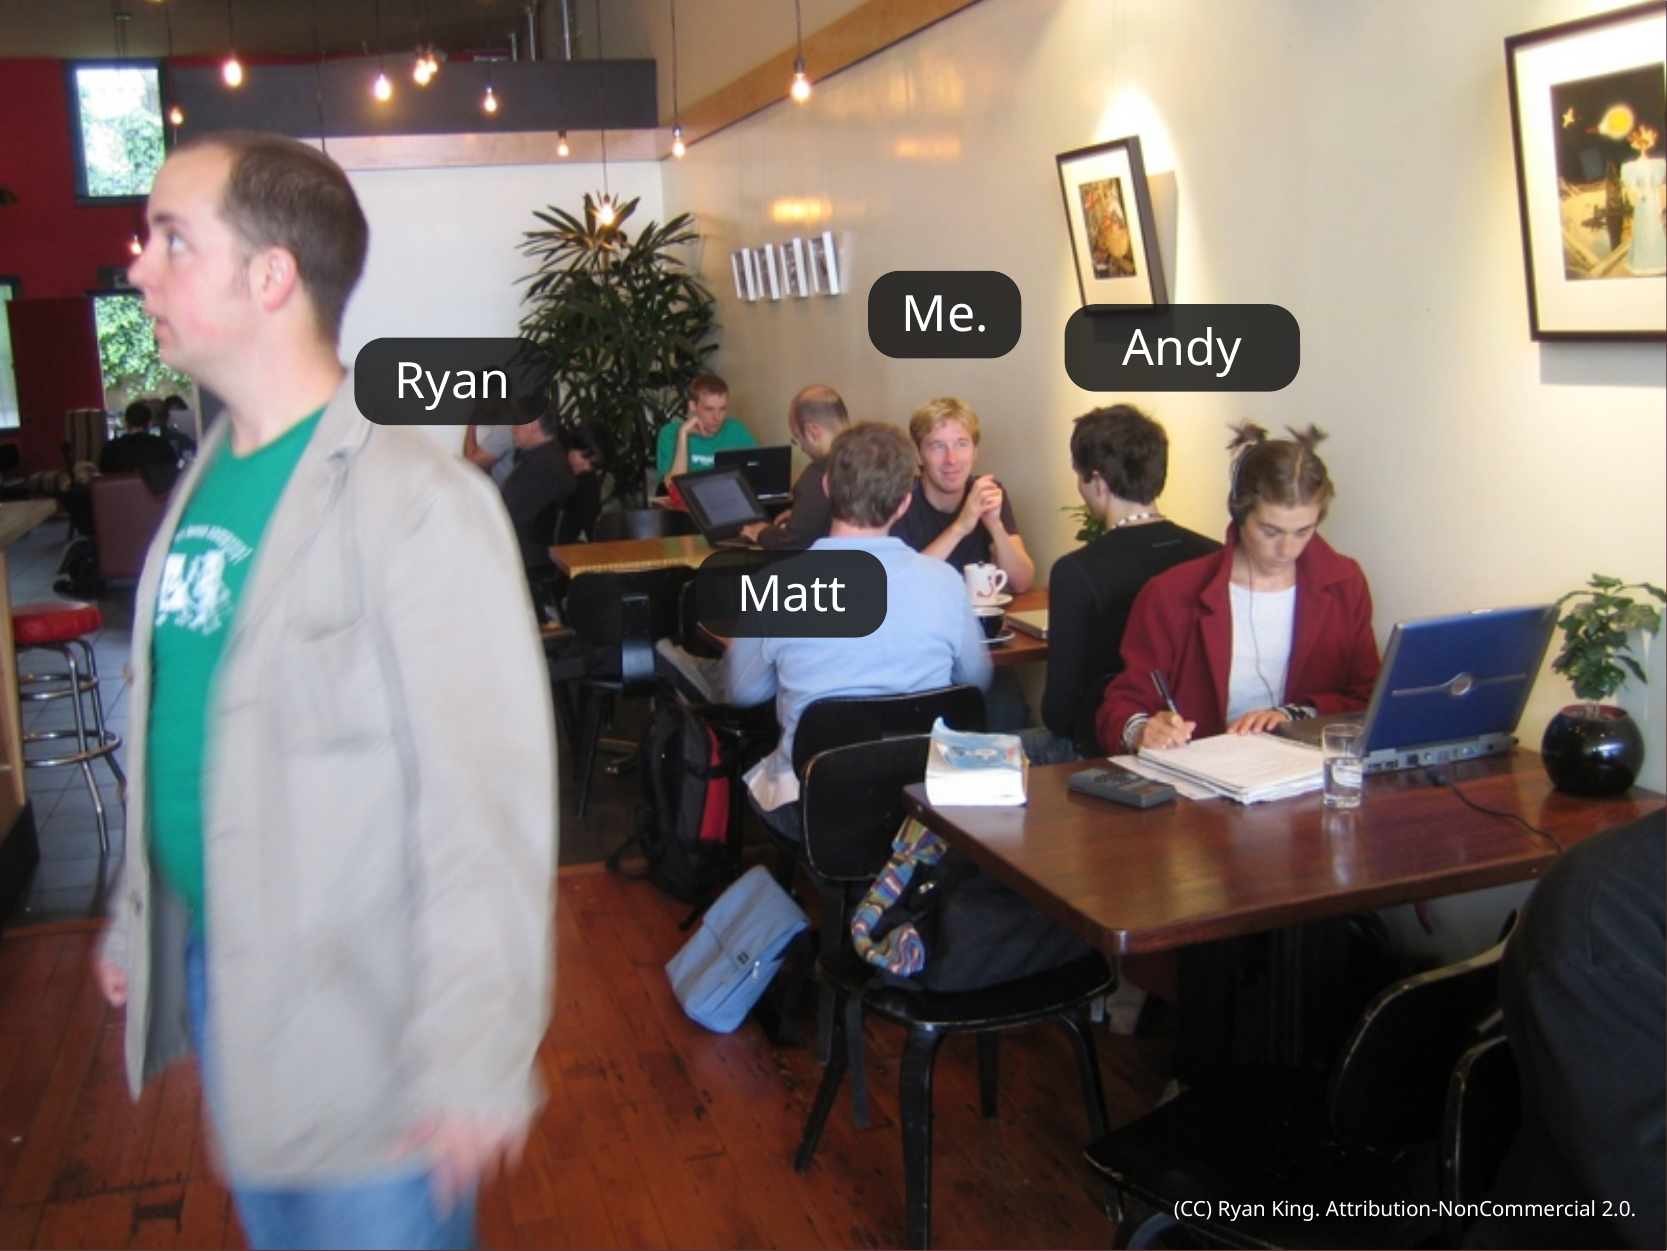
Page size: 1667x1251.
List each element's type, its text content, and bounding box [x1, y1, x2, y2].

text_box [369, 337, 535, 342]
text_box Ryan [347, 342, 558, 416]
text_box Andy [1132, 335, 1143, 350]
text_box [710, 549, 873, 555]
text_box [1064, 304, 1301, 392]
text_box (CC) Ryan King. Attribution-NonCommercial 2.0. [587, 1189, 1642, 1228]
picture [0, 0, 1667, 1251]
text_box Matt [688, 555, 896, 629]
text_box Andy [1122, 311, 1243, 380]
text_box Me. [845, 275, 1046, 349]
text_box [883, 270, 1006, 275]
text_box [363, 416, 541, 426]
text_box [705, 629, 878, 638]
text_box [877, 349, 1013, 359]
